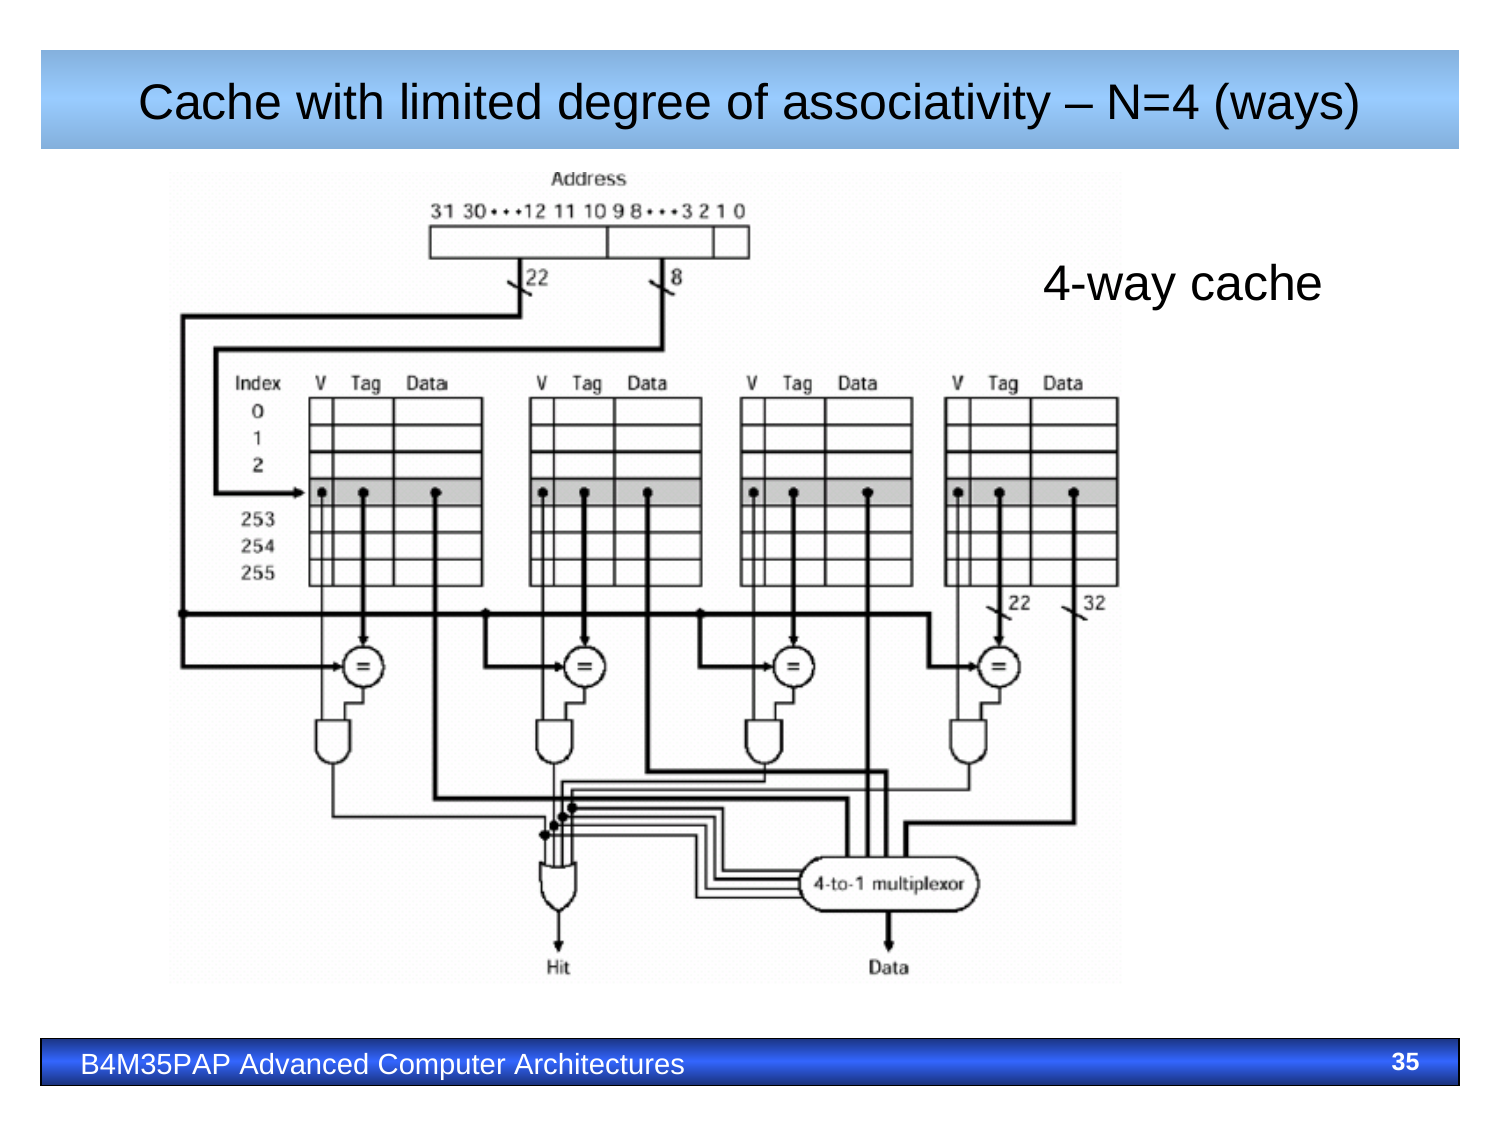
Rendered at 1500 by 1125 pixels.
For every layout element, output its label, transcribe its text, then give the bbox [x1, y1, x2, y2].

text_box 4-way cache [1028, 243, 1339, 319]
title Cache with limited degree of associativity – N=4 (ways) [41, 50, 1459, 149]
picture [147, 172, 1148, 987]
